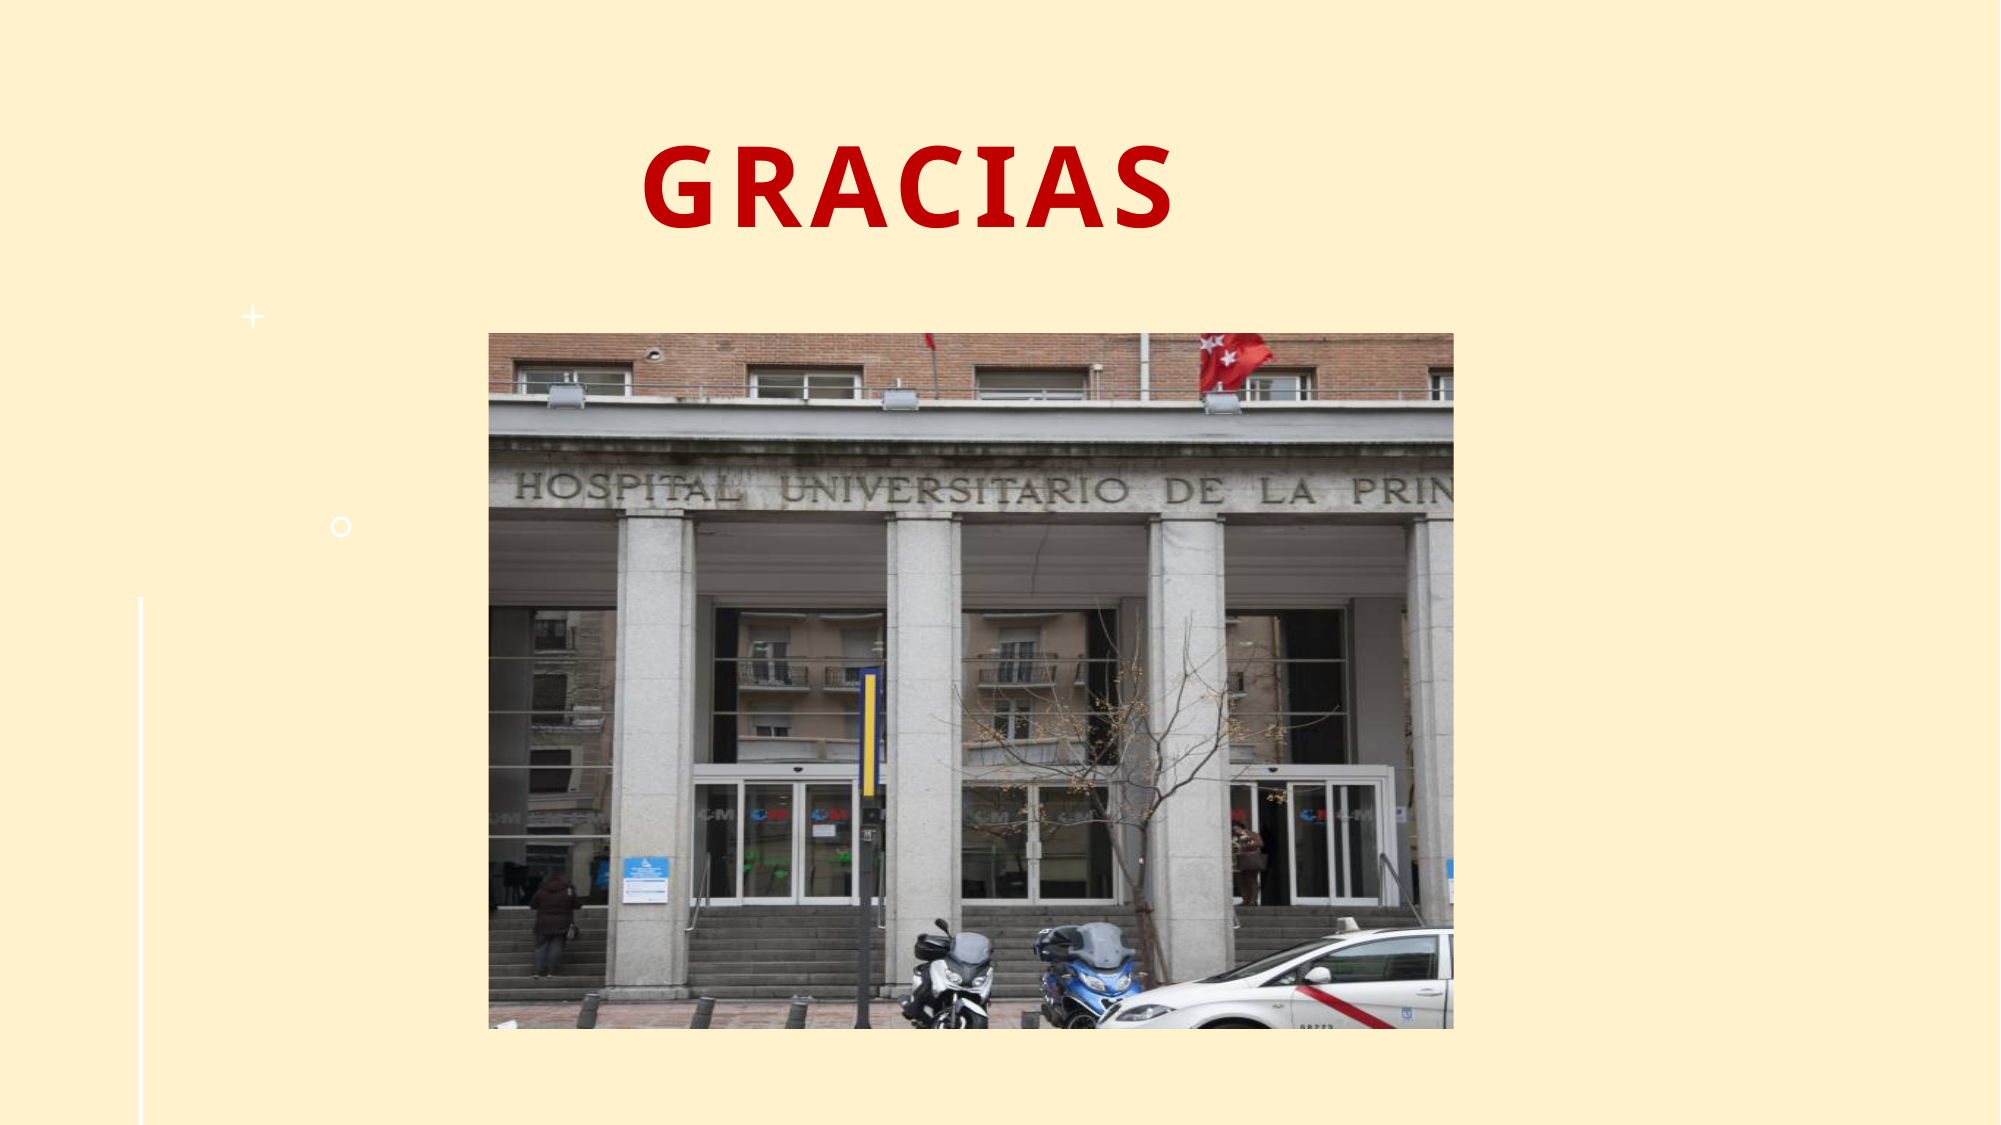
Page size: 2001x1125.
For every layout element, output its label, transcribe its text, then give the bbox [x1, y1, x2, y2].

picture [488, 333, 1454, 1030]
title GRACIAS [623, 96, 1317, 260]
